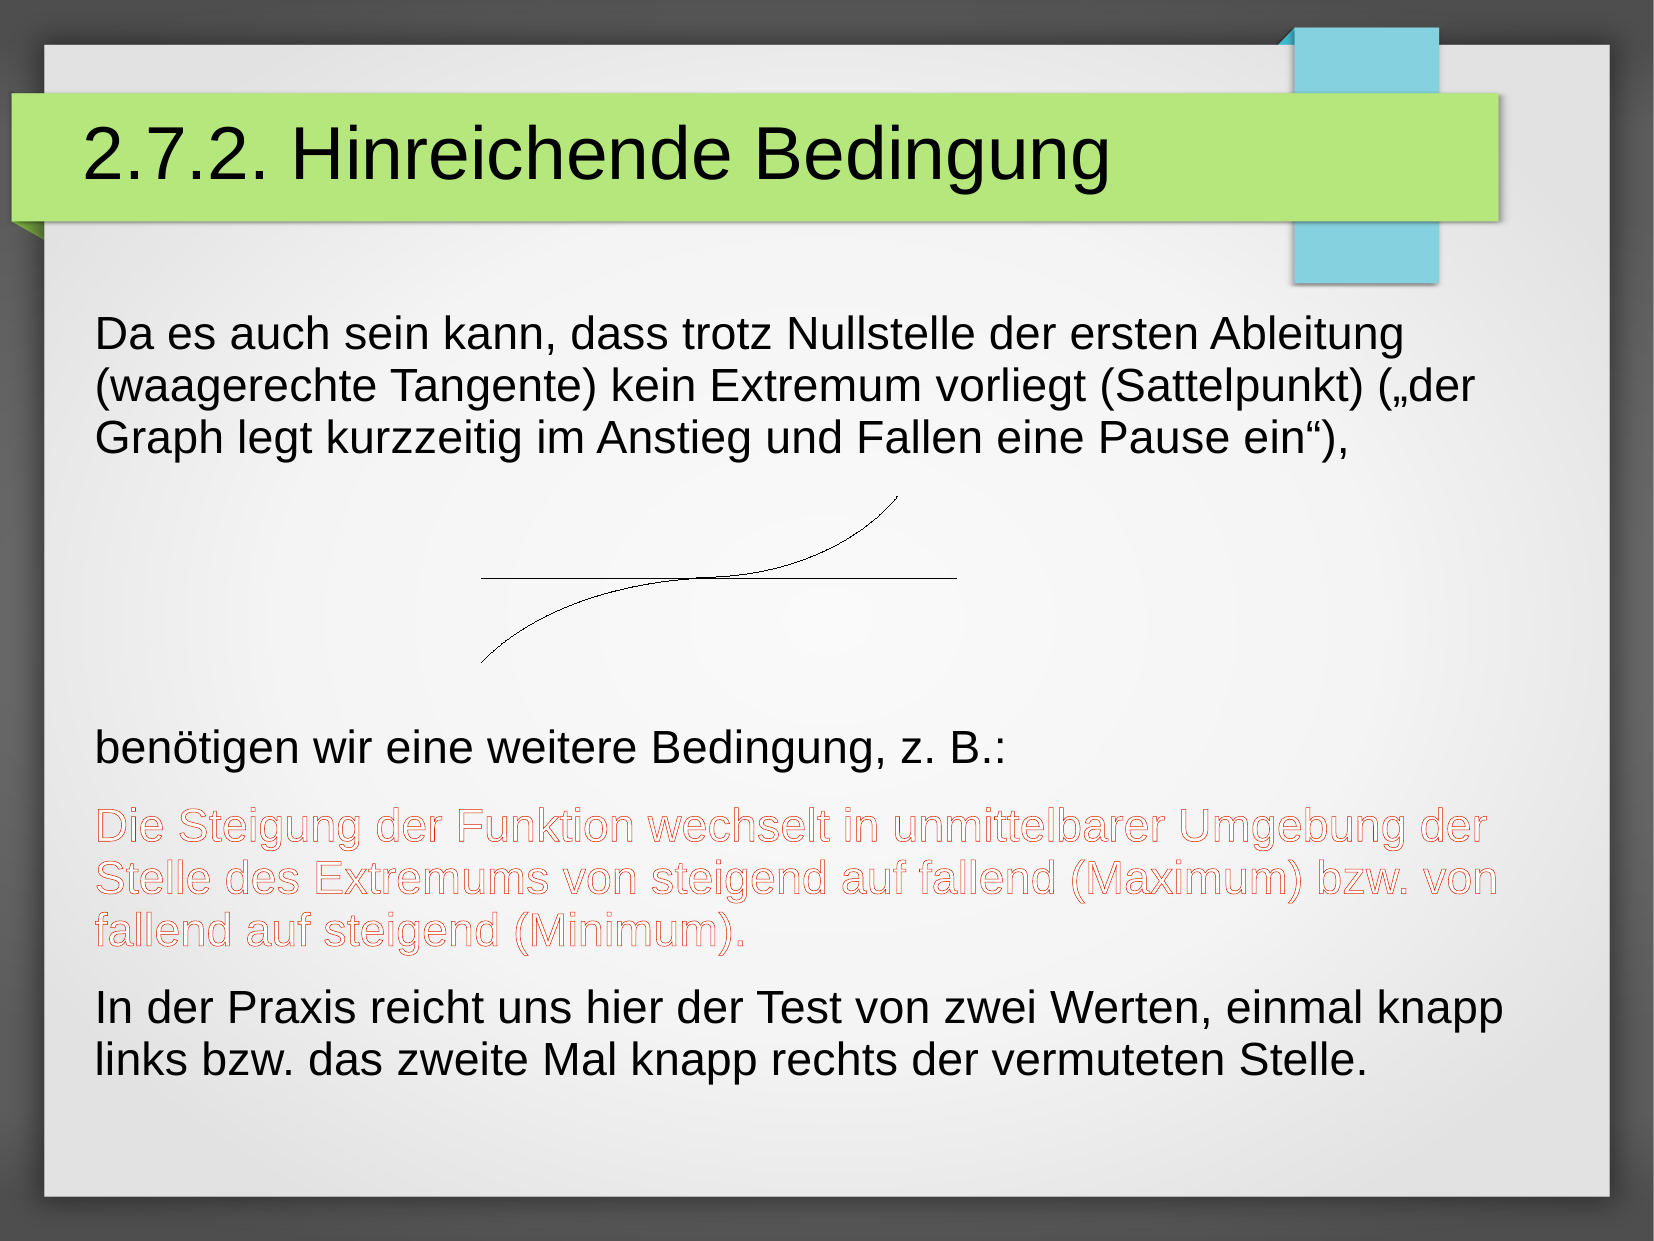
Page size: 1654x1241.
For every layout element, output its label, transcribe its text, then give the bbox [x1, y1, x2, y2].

picture [0, 0, 1654, 1241]
list Da es auch sein kann, dass trotz Nullstelle der ersten Ableitung (waagerechte Tangente) kein Extremum vorliegt (Sattelpunkt) („der Graph legt kurzzeitig im Anstieg und Fallen eine Pause ein“), benötigen wir eine weitere Bedingung, z. B.: Die Steigung der Funktion wechselt in unmittelbarer Umgebung der Stelle des Extremums von steigend auf fallend (Maximum) bzw. von fallend auf steigend (Minimum). In der Praxis reicht uns hier der Test von zwei Werten, einmal knapp links bzw. das zweite Mal knapp rechts der vermuteten Stelle. [94, 307, 1583, 1087]
title 2.7.2. Hinreichende Bedingung [82, 94, 1264, 213]
